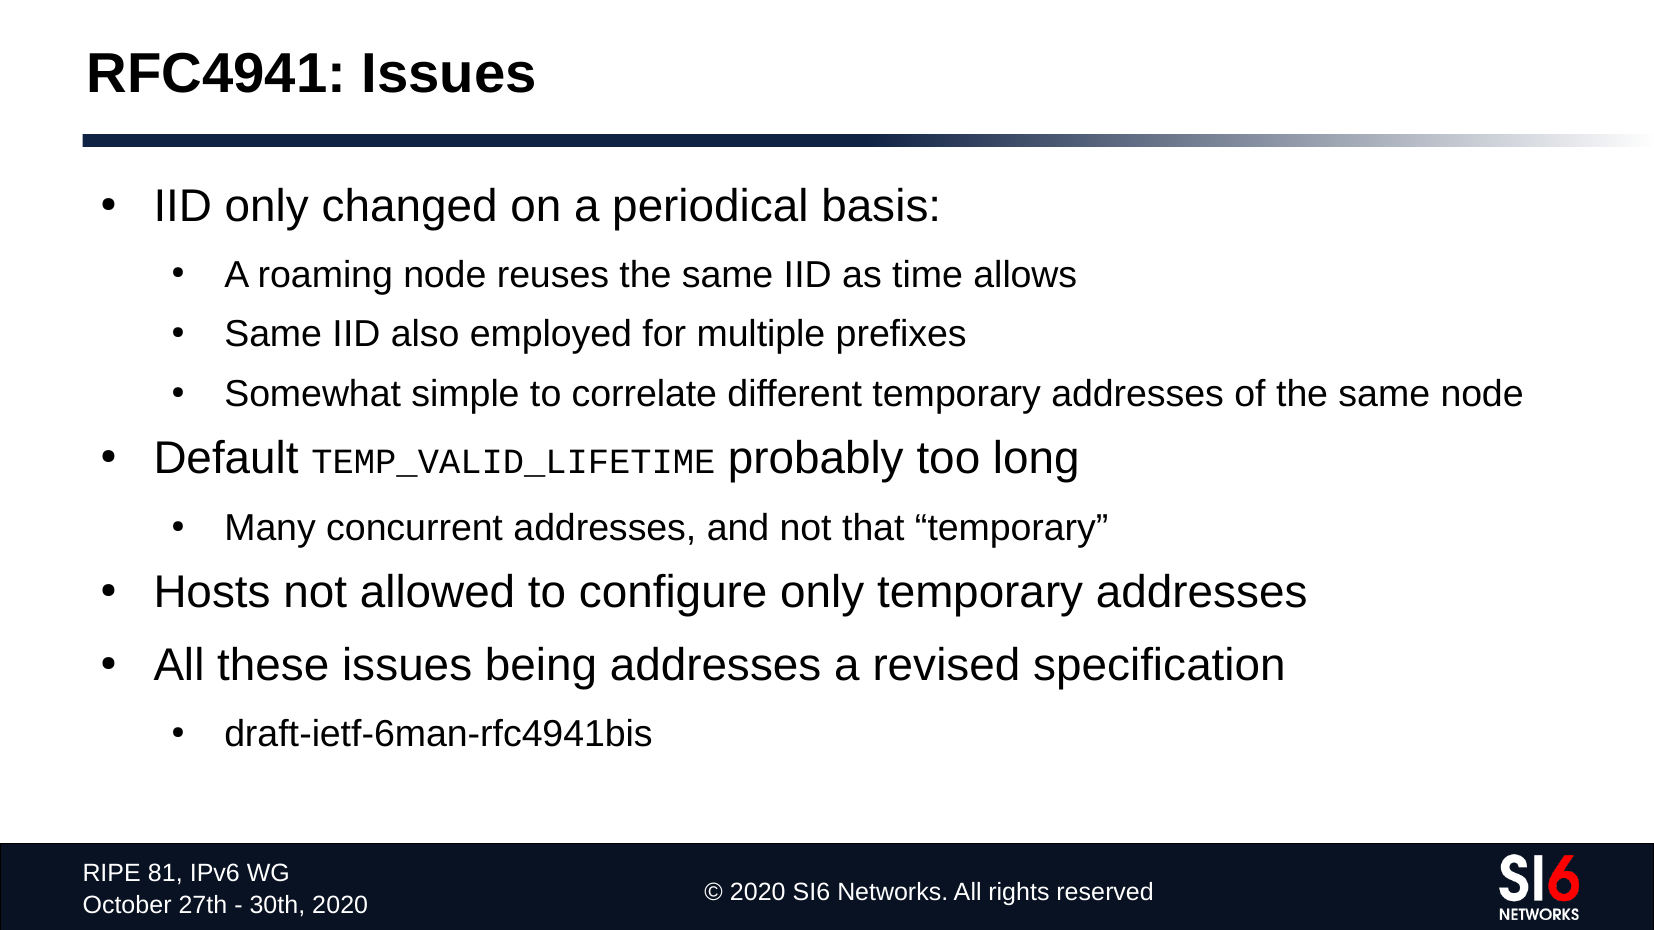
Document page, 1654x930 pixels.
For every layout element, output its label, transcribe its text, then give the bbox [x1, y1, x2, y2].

list IID only changed on a periodical basis: A roaming node reuses the same IID as time allows Same IID also employed for multiple prefixes Somewhat simple to correlate different temporary addresses of the same node Default TEMP_VALID_LIFETIME probably too long Many concurrent addresses, and not that “temporary” Hosts not allowed to configure only temporary addresses All these issues being addresses a revised specification draft-ietf-6man-rfc4941bis [82, 179, 1571, 794]
picture [1499, 854, 1579, 920]
title RFC4941: Issues [86, 22, 1575, 124]
